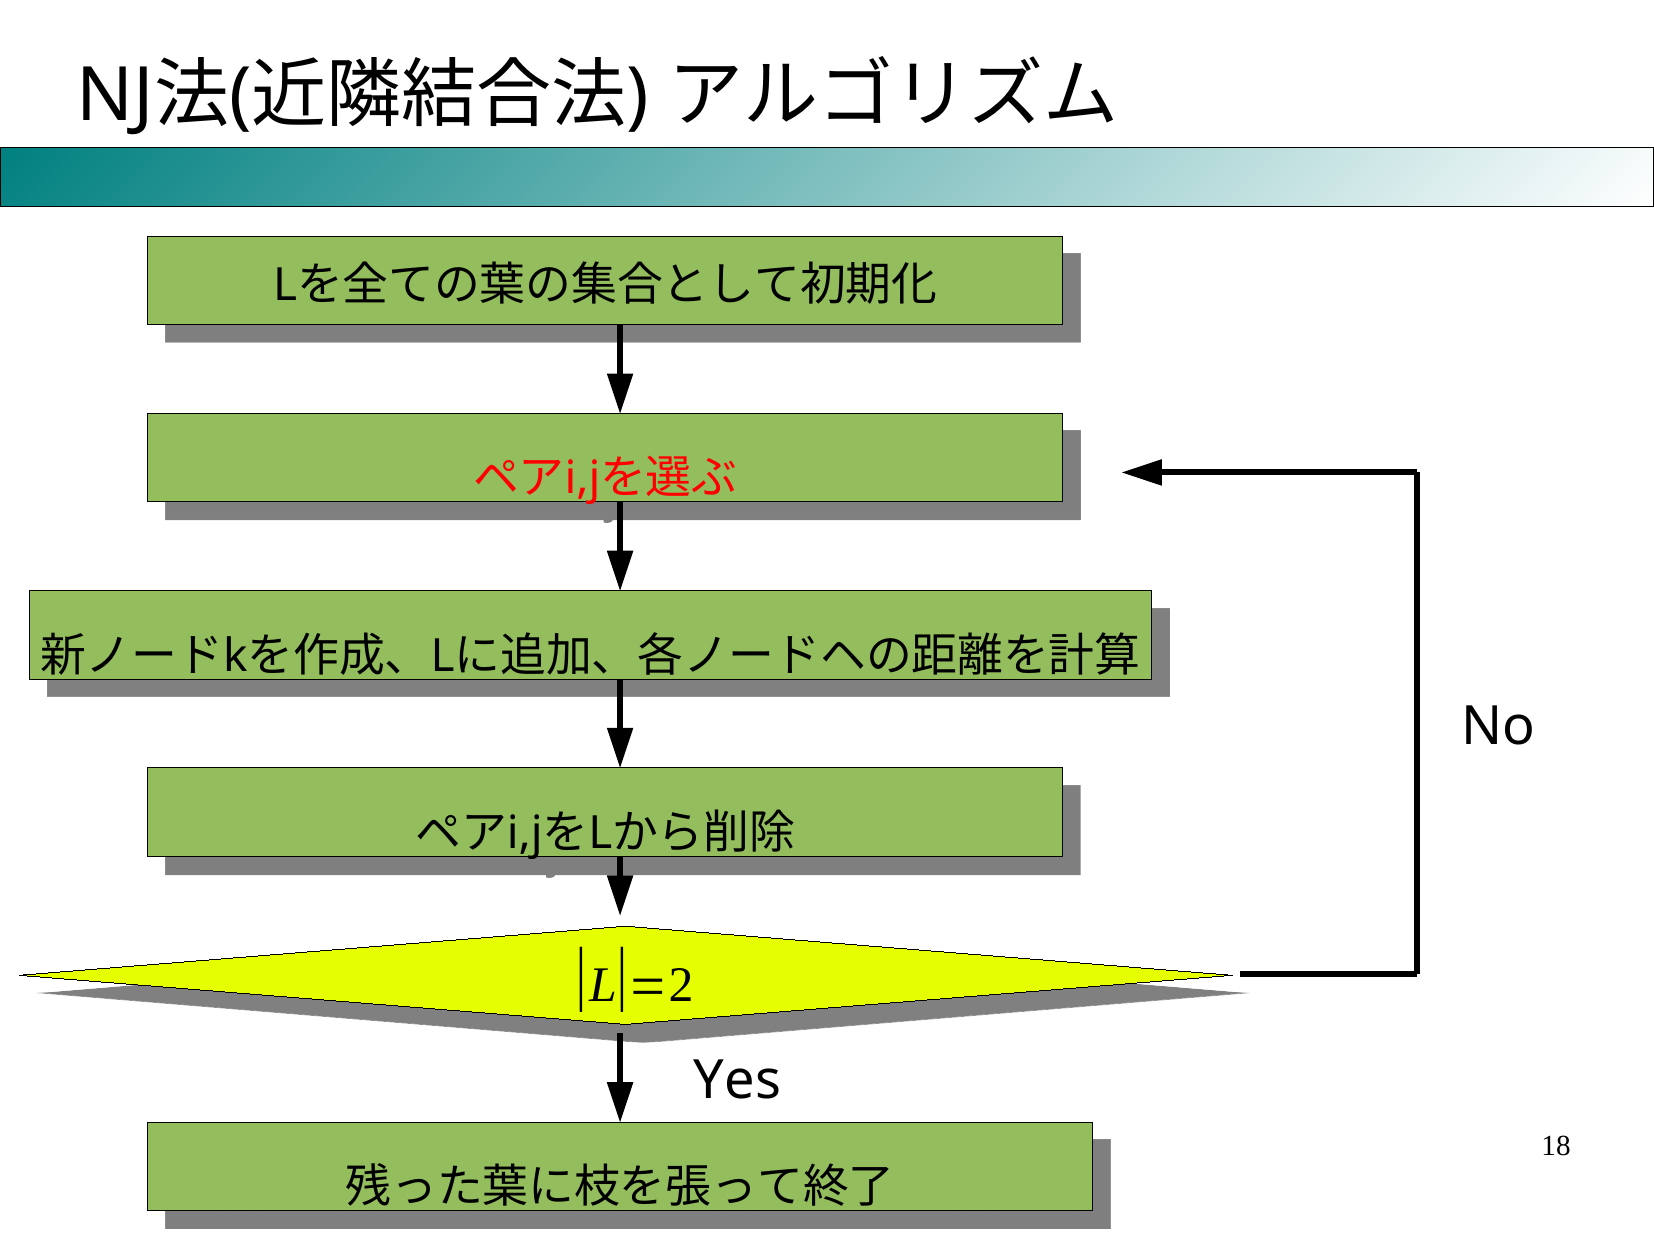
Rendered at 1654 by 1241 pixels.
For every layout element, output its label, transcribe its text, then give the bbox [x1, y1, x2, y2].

chart [565, 944, 701, 1016]
text_box 残った葉に枝を張って終了 [147, 1122, 1093, 1211]
text_box ペアi,jをLから削除 [147, 767, 1063, 857]
text_box No [1446, 679, 1595, 753]
text_box 新ノードkを作成、Lに追加、各ノードヘの距離を計算 [29, 590, 1152, 680]
text_box Lを全ての葉の集合として初期化 [147, 236, 1063, 325]
title NJ法(近隣結合法) アルゴリズム [76, 29, 1565, 148]
text_box Yes [679, 1033, 827, 1107]
text_box ペアi,jを選ぶ [147, 413, 1063, 502]
text_box [19, 926, 1233, 1025]
